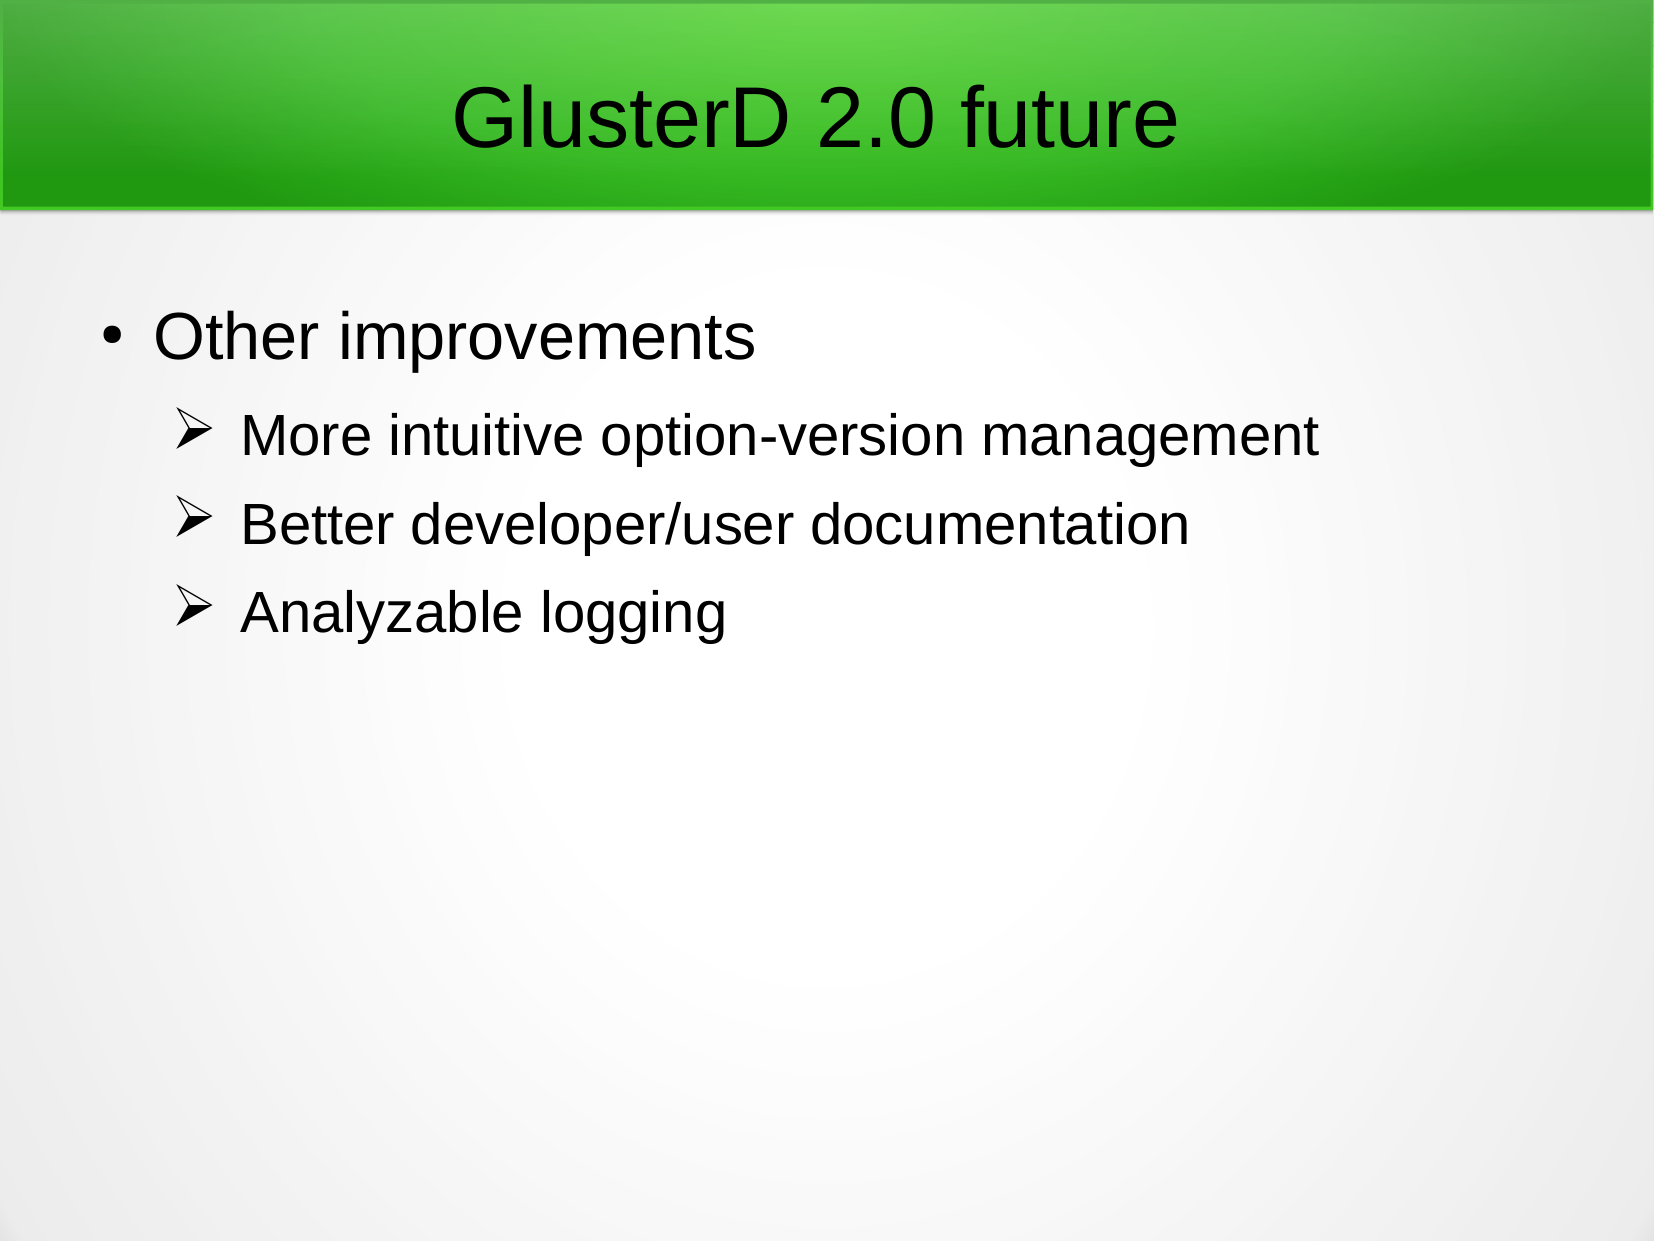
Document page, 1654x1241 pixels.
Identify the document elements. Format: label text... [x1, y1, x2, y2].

list Other improvements More intuitive option-version management Better developer/user documentation Analyzable logging [82, 299, 1571, 1019]
title GlusterD 2.0 future [82, 47, 1571, 189]
